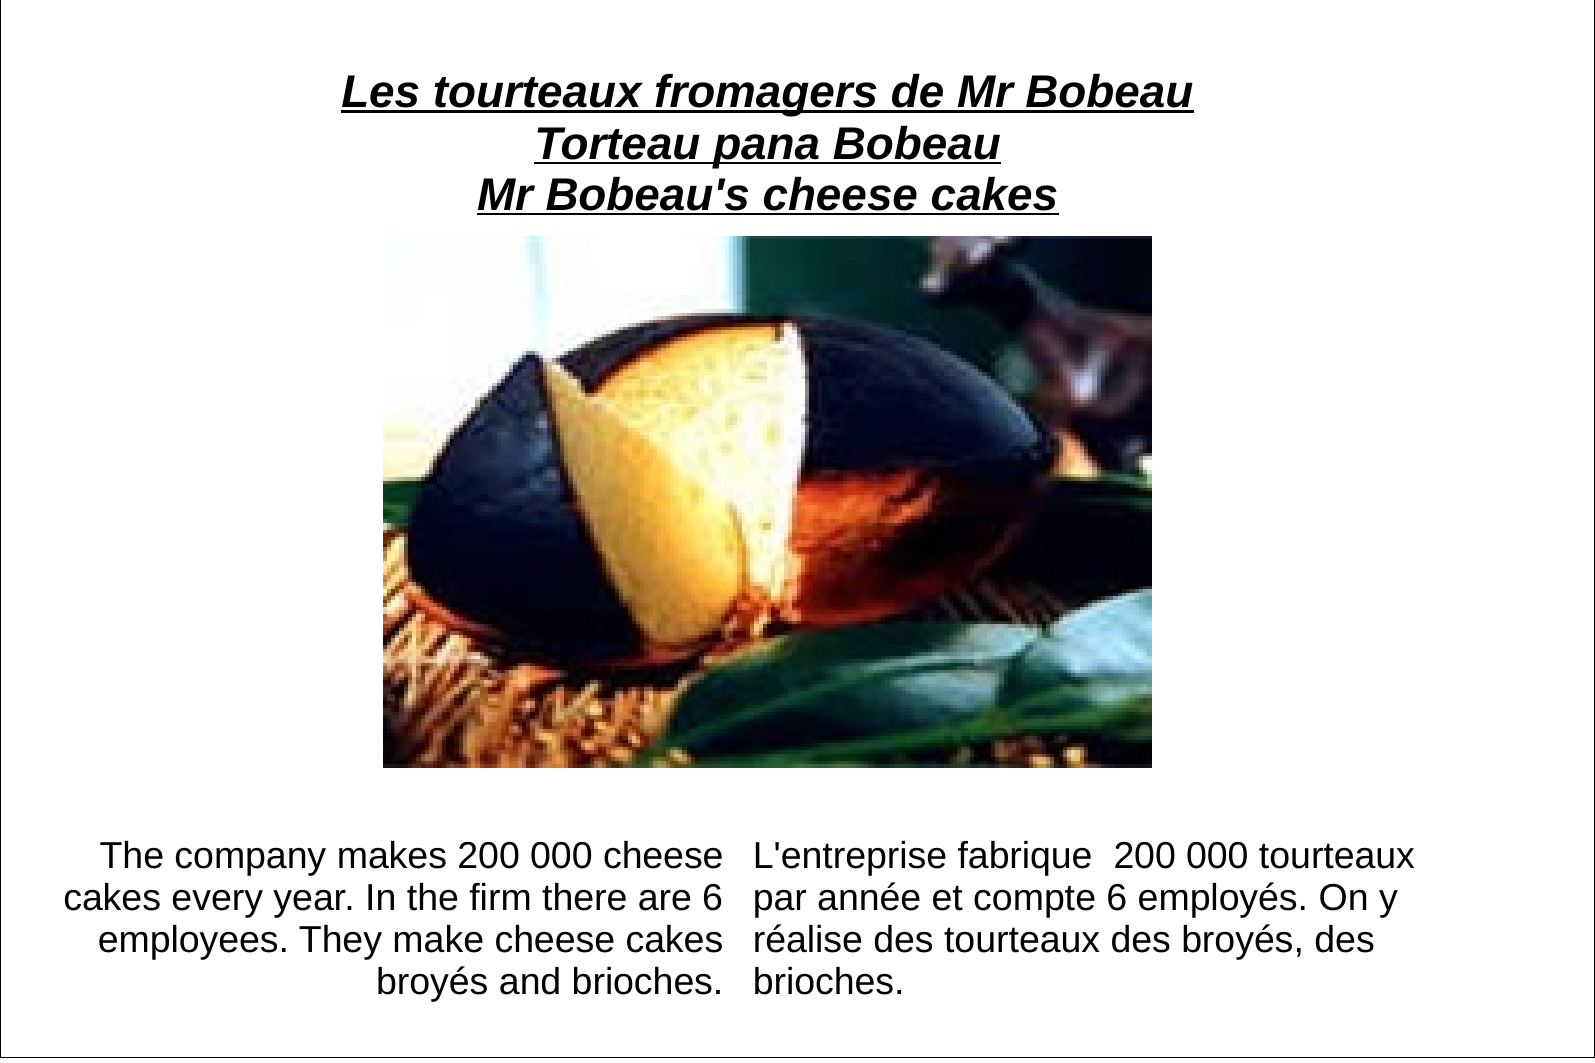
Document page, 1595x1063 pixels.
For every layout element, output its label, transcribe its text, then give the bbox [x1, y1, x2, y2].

text_box L'entreprise fabrique 200 000 tourteaux par année et compte 6 employés. On y réalise des tourteaux des broyés, des brioches. [738, 826, 1447, 1045]
text_box The company makes 200 000 cheese cakes every year. In the firm there are 6 employees. They make cheese cakes broyés and brioches. [29, 826, 739, 1010]
picture [383, 236, 1152, 768]
text_box Les tourteaux fromagers de Mr Bobeau Torteau pana Bobeau Mr Bobeau's cheese cakes [206, 59, 1329, 230]
